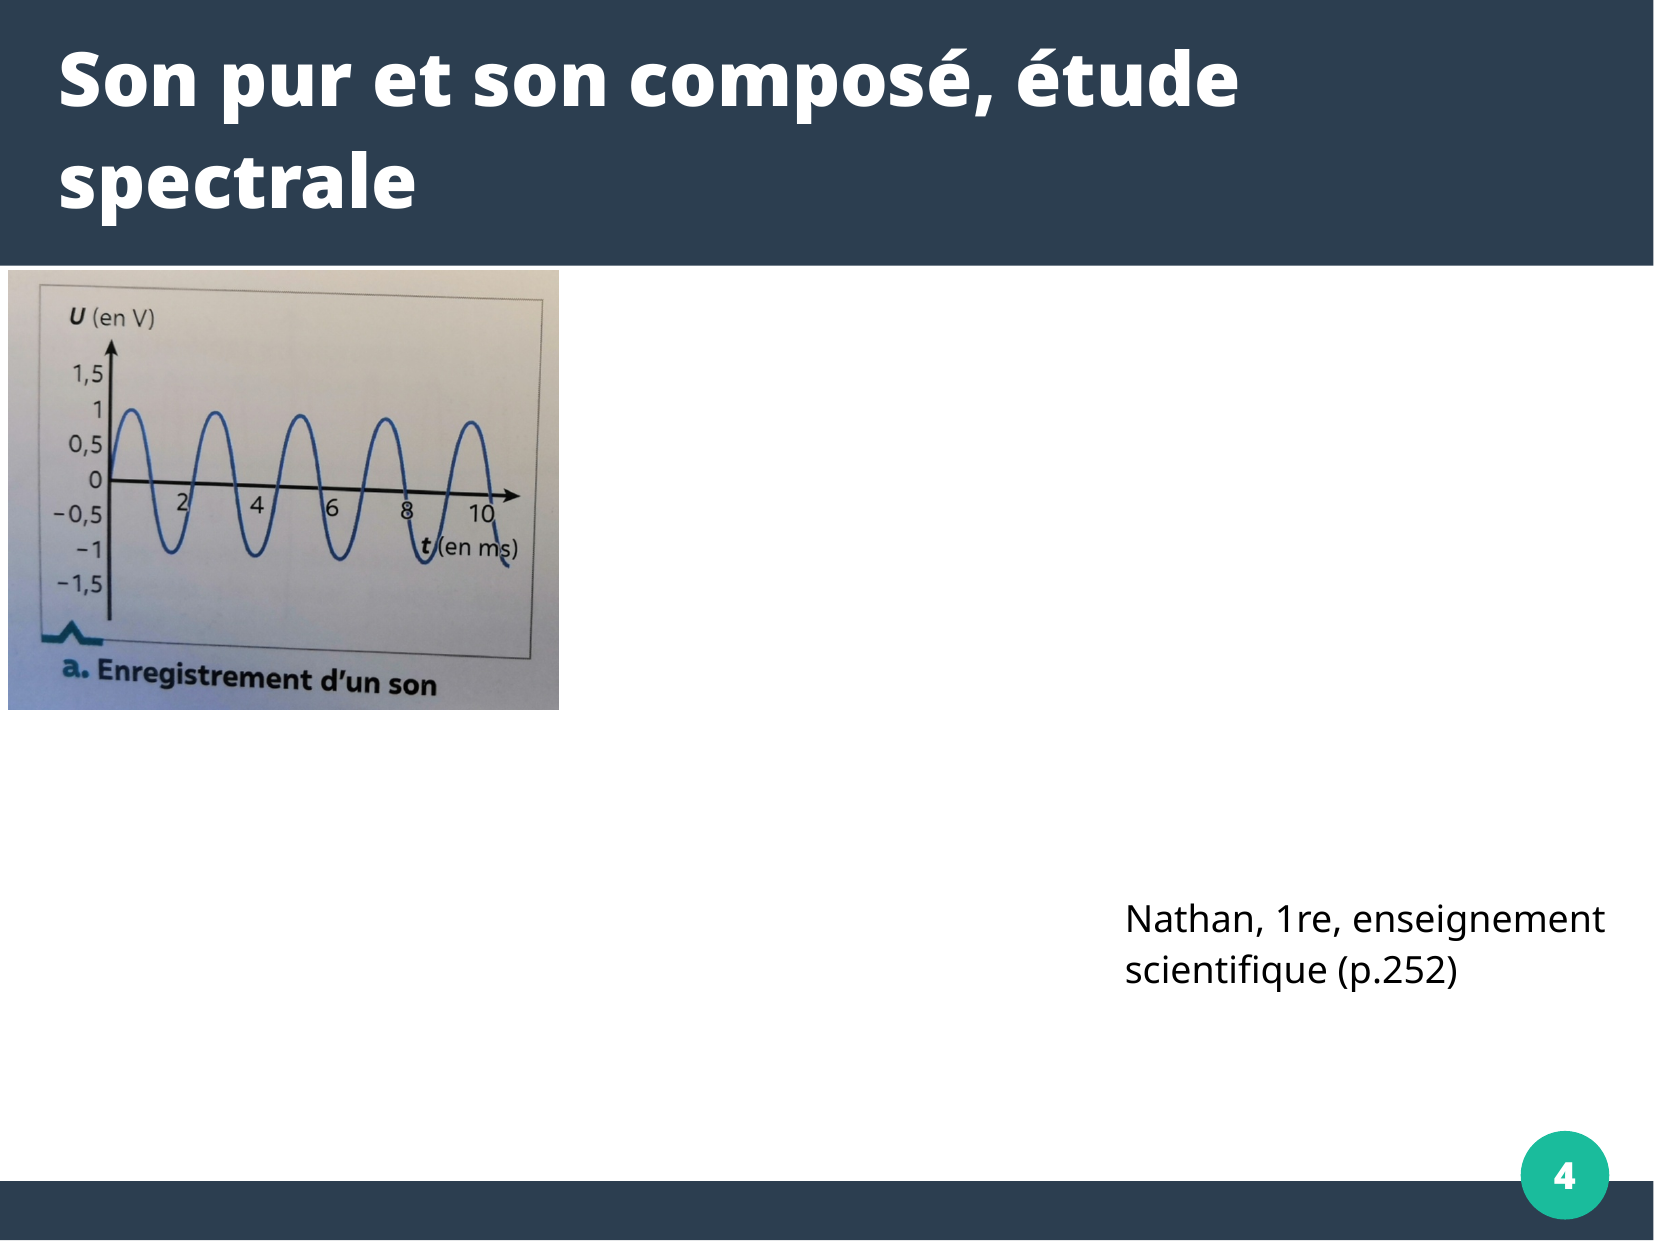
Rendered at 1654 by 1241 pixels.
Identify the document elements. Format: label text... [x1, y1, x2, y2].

text_box Nathan, 1re, enseignement scientifique (p.252) [1110, 885, 1636, 1031]
picture [8, 270, 559, 710]
title Son pur et son composé, étude spectrale [59, 49, 1595, 207]
